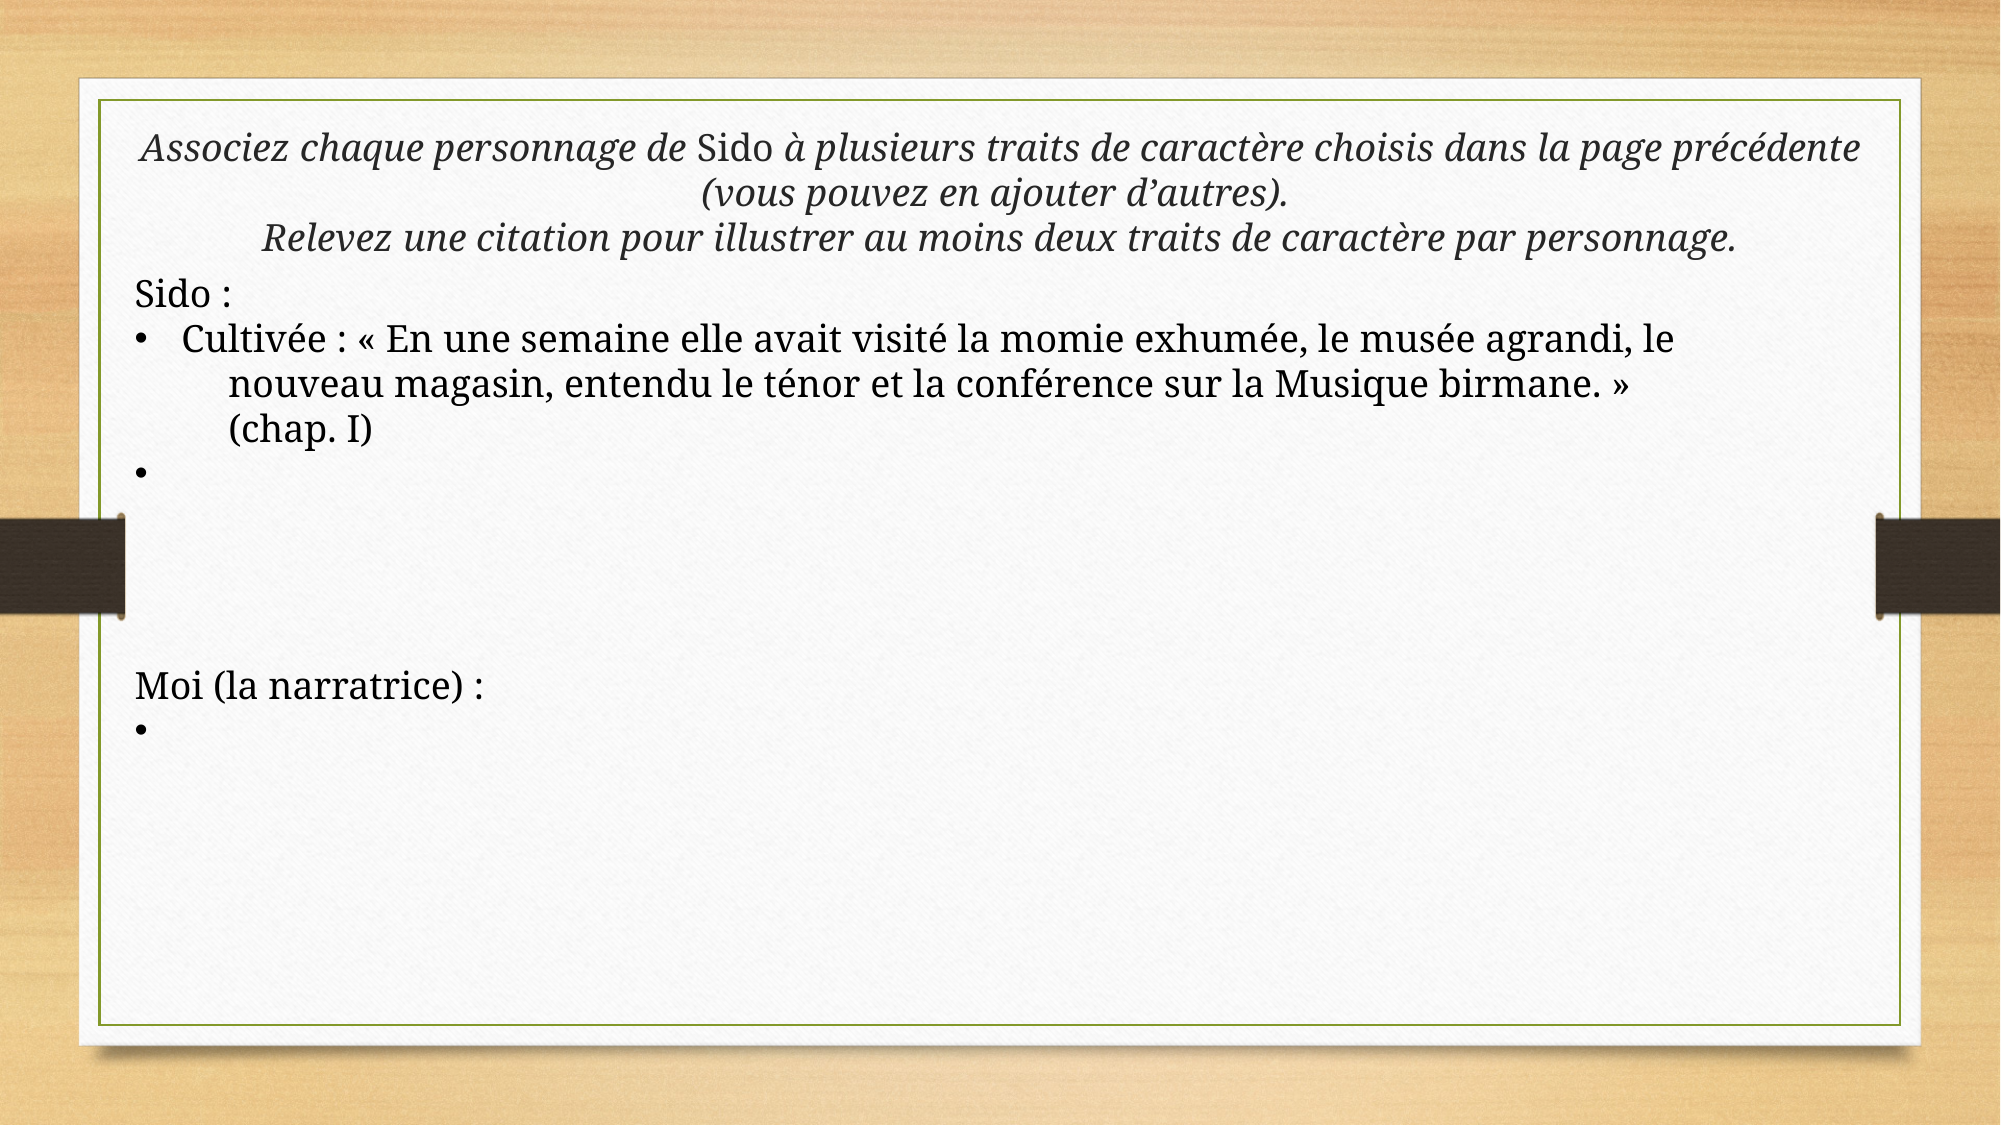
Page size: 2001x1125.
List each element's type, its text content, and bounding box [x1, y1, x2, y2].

text_box Moi (la narratrice) : [119, 654, 1734, 761]
text_box Sido : Cultivée : « En une semaine elle avait visité la momie exhumée, le musée agrandi, le nouveau magasin, entendu le ténor et la conférence sur la Musique birmane. » (chap. I) [119, 262, 1734, 459]
text_box Associez chaque personnage de Sido à plusieurs traits de caractère choisis dans la page précédente (vous pouvez en ajouter d’autres). Relevez une citation pour illustrer au moins deux traits de caractère par personnage. [101, 115, 1901, 195]
